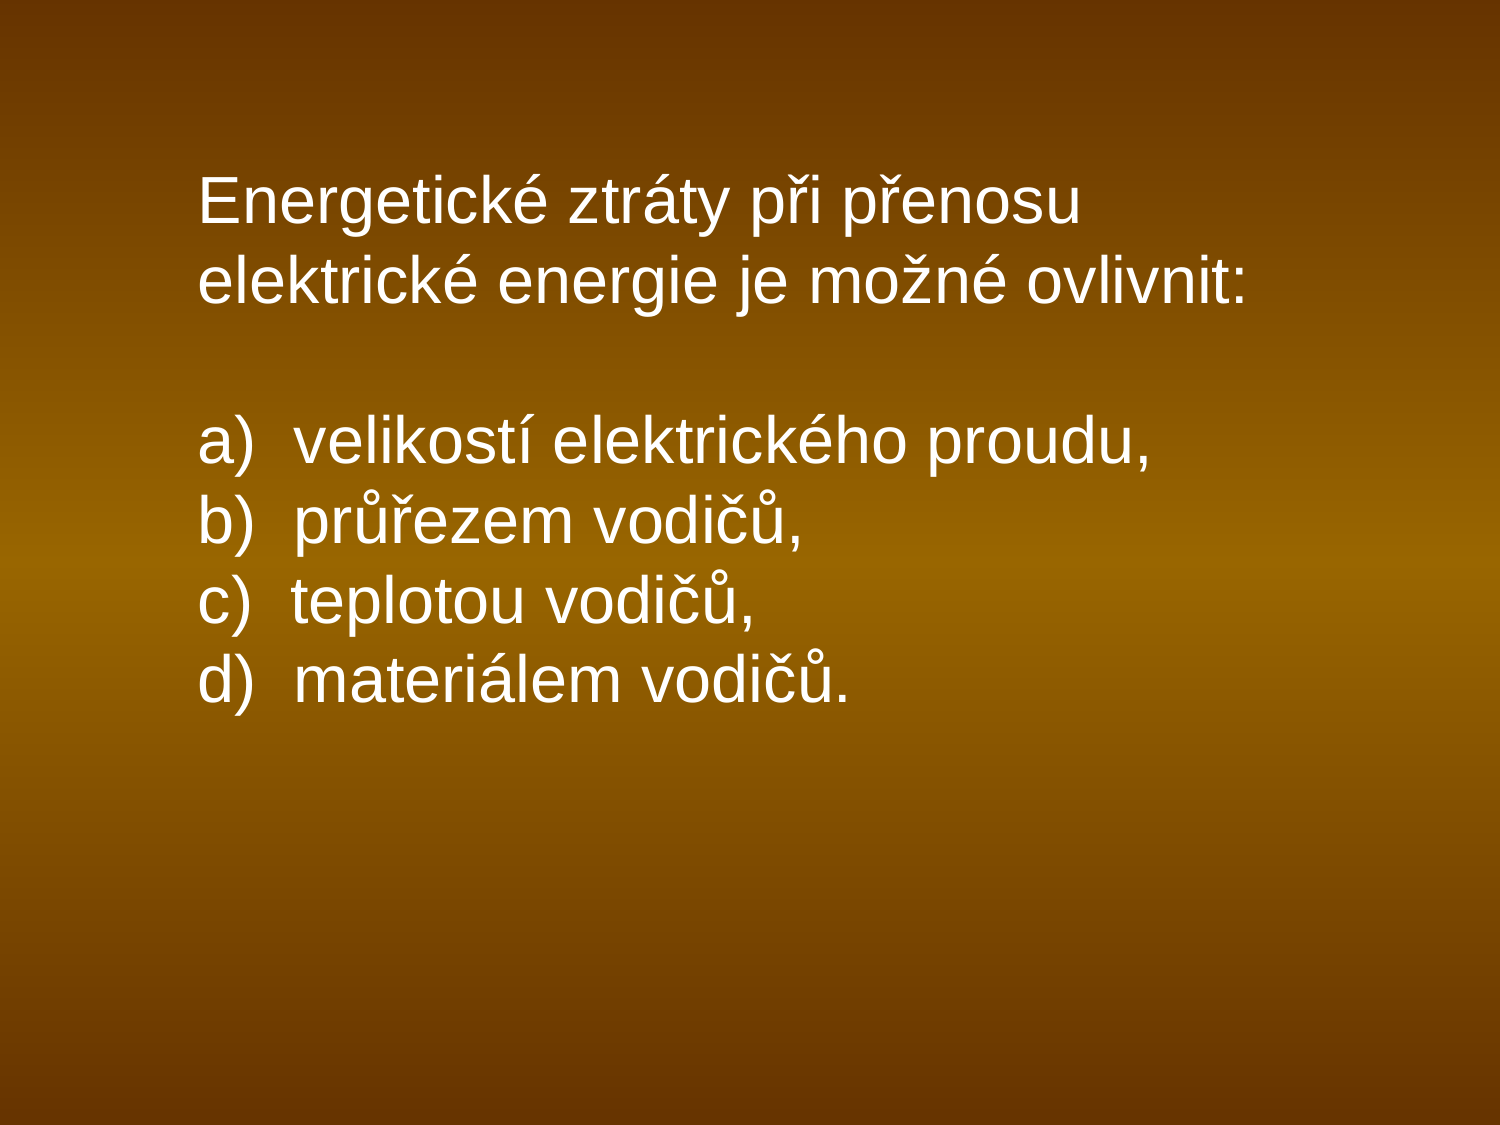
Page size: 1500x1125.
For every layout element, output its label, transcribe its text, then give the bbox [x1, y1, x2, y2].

text_box Energetické ztráty při přenosu elektrické energie je možné ovlivnit: a) velikostí elektrického proudu, b) průřezem vodičů, c) teplotou vodičů, d) materiálem vodičů. [183, 148, 1306, 725]
